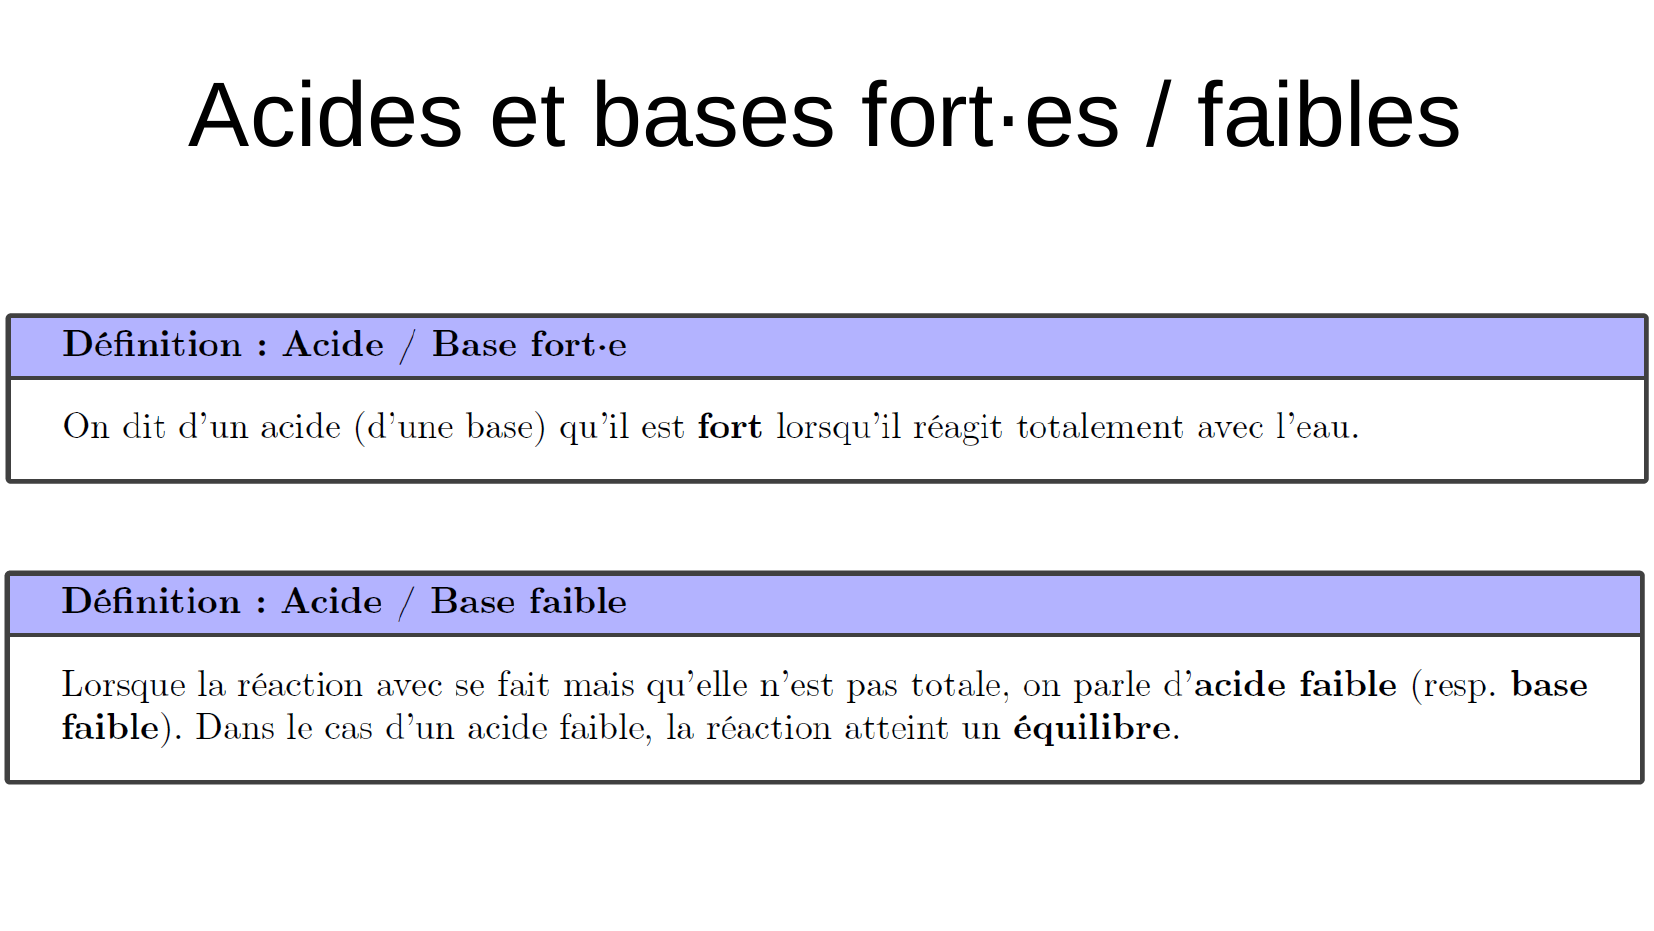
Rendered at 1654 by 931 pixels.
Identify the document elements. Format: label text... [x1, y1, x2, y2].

picture [0, 566, 1654, 792]
title Acides et bases fort·es / faibles [82, 37, 1571, 193]
picture [0, 307, 1654, 488]
